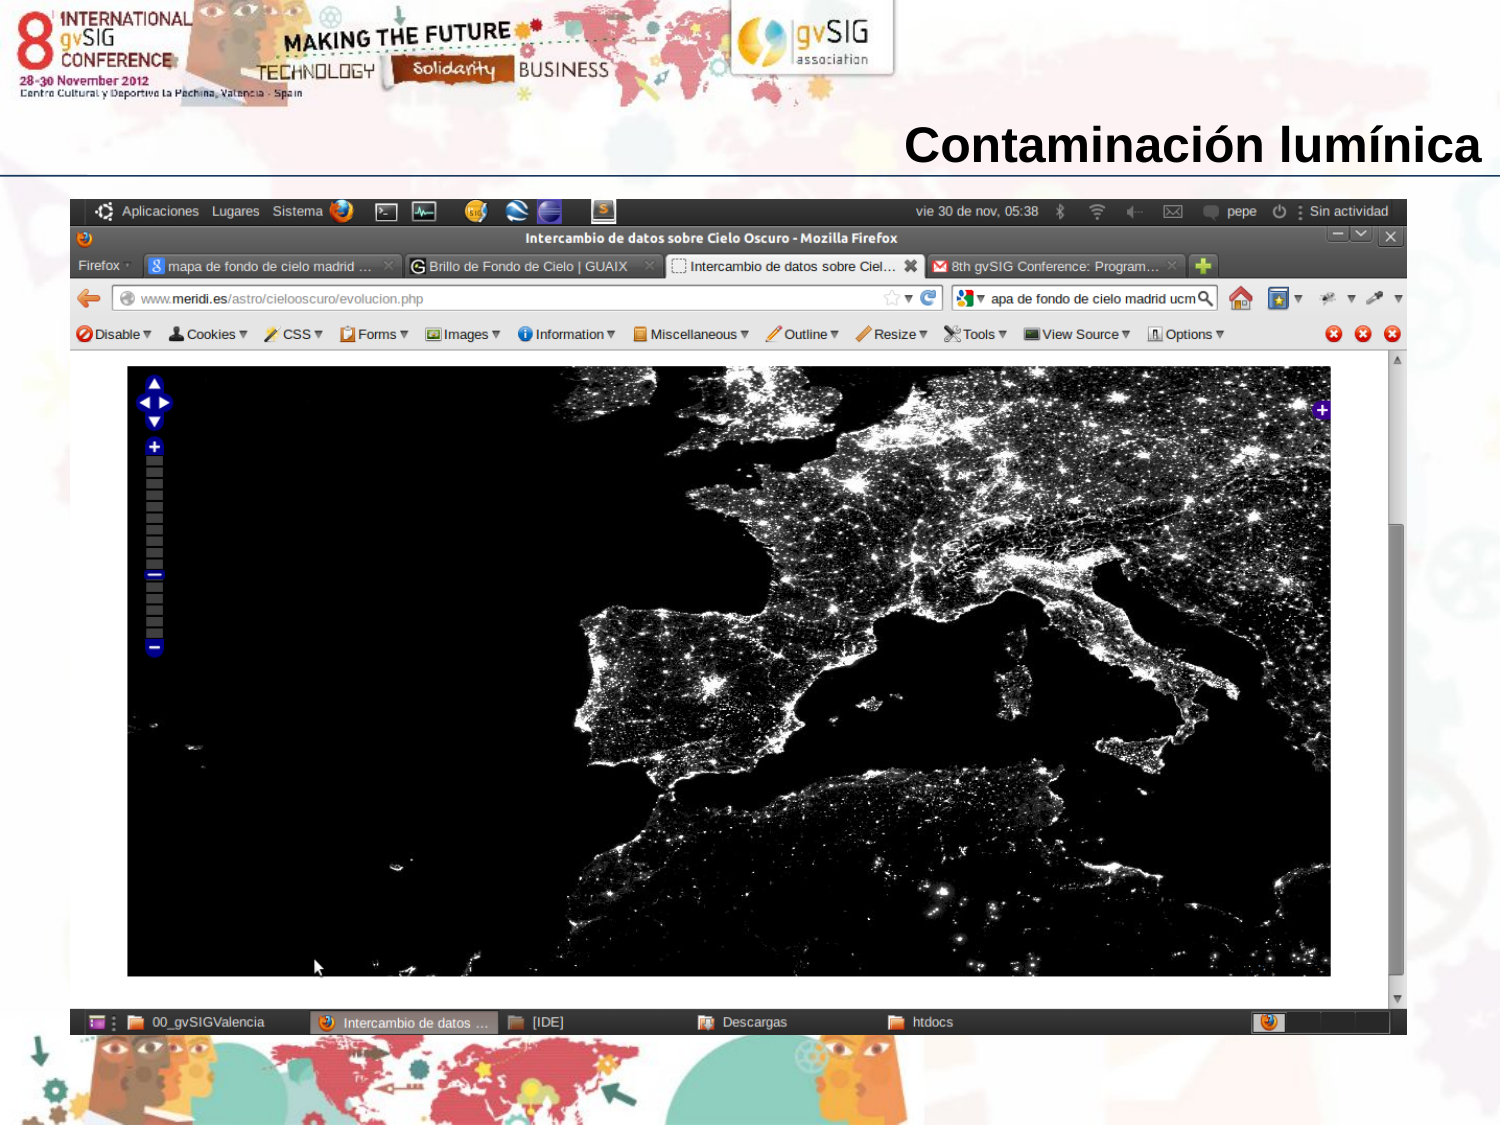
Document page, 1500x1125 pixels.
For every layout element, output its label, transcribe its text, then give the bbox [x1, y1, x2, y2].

text_box Contaminación lumínica [889, 177, 1498, 181]
picture [0, 0, 1500, 175]
text_box Contaminación lumínica [889, 105, 1498, 175]
picture [0, 177, 1500, 1125]
